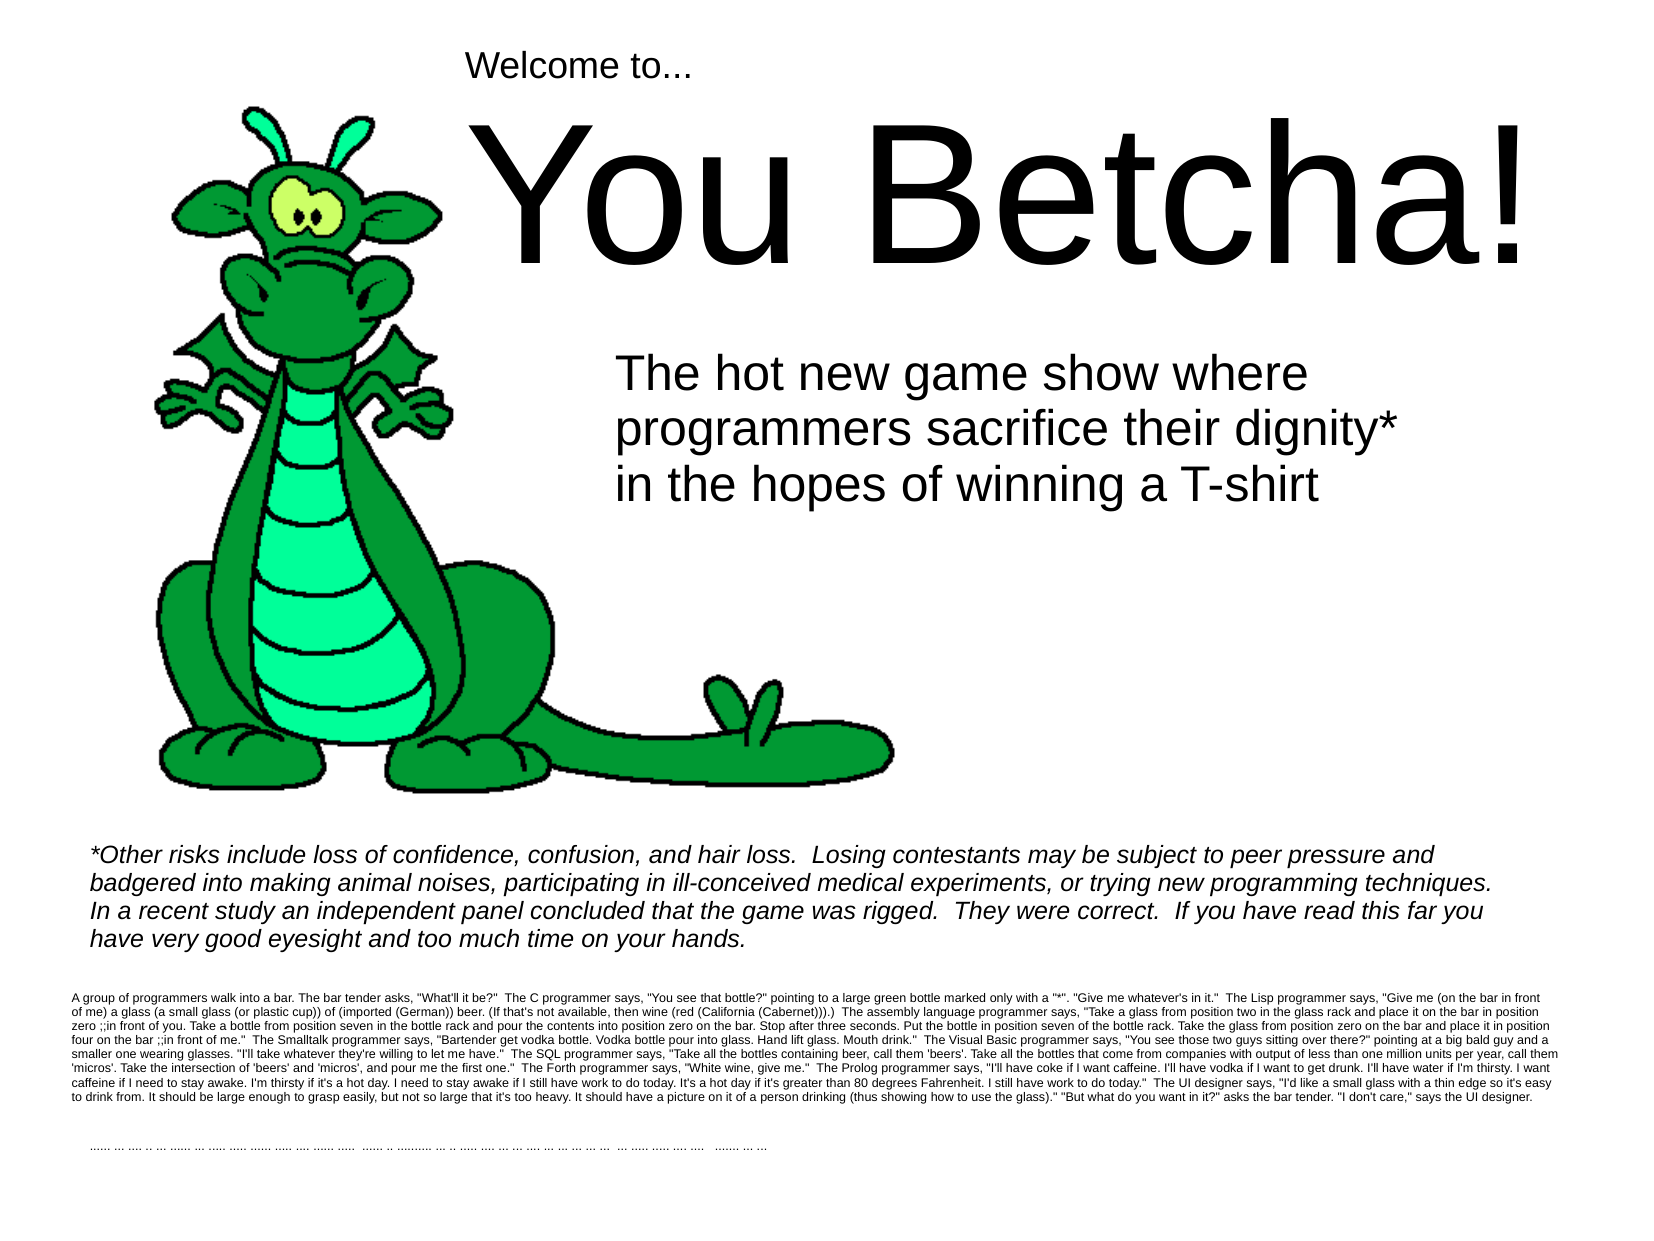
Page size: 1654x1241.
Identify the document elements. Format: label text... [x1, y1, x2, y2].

picture [150, 74, 901, 825]
text_box *Other risks include loss of confidence, confusion, and hair loss. Losing contestants may be subject to peer pressure and badgered into making animal noises, participating in ill-conceived medical experiments, or trying new programming techniques. In a recent study an independent panel concluded that the game was rigged. They were correct. If you have read this far you have very good eyesight and too much time on your hands. [75, 833, 1520, 959]
text_box The hot new game show where programmers sacrifice their dignity* in the hopes of winning a T-shirt [600, 337, 1427, 520]
text_box Welcome to... [450, 37, 709, 95]
text_box A group of programmers walk into a bar. The bar tender asks, "What'll it be?" The C programmer says, "You see that bottle?" pointing to a large green bottle marked only with a "*". "Give me whatever's in it." The Lisp programmer says, "Give me (on the bar in front of me) a glass (a small glass (or plastic cup)) of (imported (German)) beer. (If that's not available, then wine (red (California (Cabernet))).) The assembly language programmer says, "Take a glass from position two in the glass rack and place it on the bar in position zero ;;in front of you. Take a bottle from position seven in the bottle rack and pour the contents into position zero on the bar. Stop after three seconds. Put the bottle in position seven of the bottle rack. Take the glass from position zero on the bar and place it in position four on the bar ;;in front of me." The Smalltalk programmer says, "Bartender get vodka bottle. Vodka bottle pour into glass. Hand lift glass. Mouth drink." The Visual Basic programmer says, "You see those two guys sitting over there?" pointing at a big bald guy and a smaller one wearing glasses. "I'll take whatever they're willing to let me have." The SQL programmer says, "Take all the bottles containing beer, call them 'beers'. Take all the bottles that come from companies with output of less than one million units per year, call them 'micros'. Take the intersection of 'beers' and 'micros', and pour me the first one." The Forth programmer says, "White wine, give me." The Prolog programmer says, "I'll have coke if I want caffeine. I'll have vodka if I want to get drunk. I'll have water if I'm thirsty. I want caffeine if I need to stay awake. I'm thirsty if it's a hot day. I need to stay awake if I still have work to do today. It's a hot day if it's greater than 80 degrees Fahrenheit. I still have work to do today." The UI designer says, "I'd like a small glass with a thin edge so it's easy to drink from. It should be large enough to grasp easily, but not so large that it's too heavy. It should have a picture on it of a person drinking (thus showing how to use the glass)." "But what do you want in it?" asks the bar tender. "I don't care," says the UI designer. [56, 984, 1567, 1112]
text_box You Betcha! [450, 75, 1552, 314]
text_box ...... ... .... .. ... ...... ... ..... ..... ...... ..... .... ...... ..... ...... .. .......... ... .. ..... .... ... ... .... ... ... ... ... ... ... ..... ..... .... .... ....... ... ... [75, 1131, 780, 1161]
